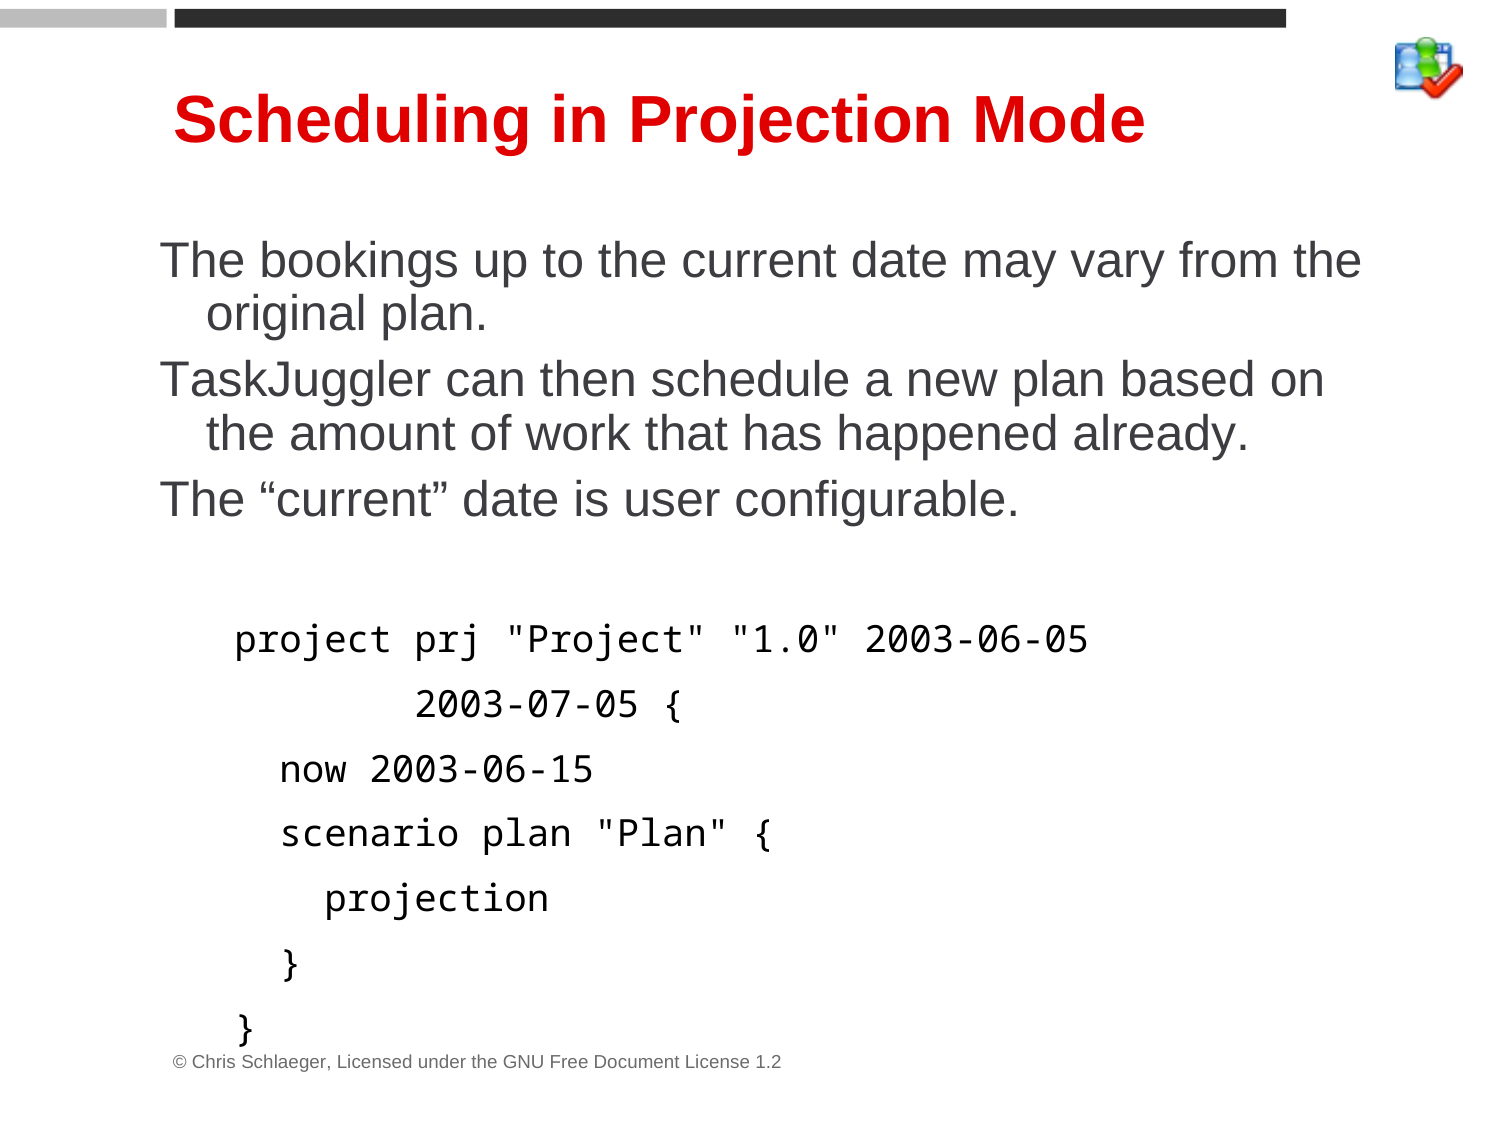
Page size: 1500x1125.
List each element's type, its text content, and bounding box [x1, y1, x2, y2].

picture [1395, 37, 1463, 105]
title Scheduling in Projection Mode [173, 41, 1395, 205]
list The bookings up to the current date may vary from the original plan. TaskJuggler can then schedule a new plan based on the amount of work that has happened already. The “current” date is user configurable. project prj "Project" "1.0" 2003-06-05 2003-07-05 { now 2003-06-15 scenario plan "Plan" { projection } } [159, 234, 1395, 1073]
